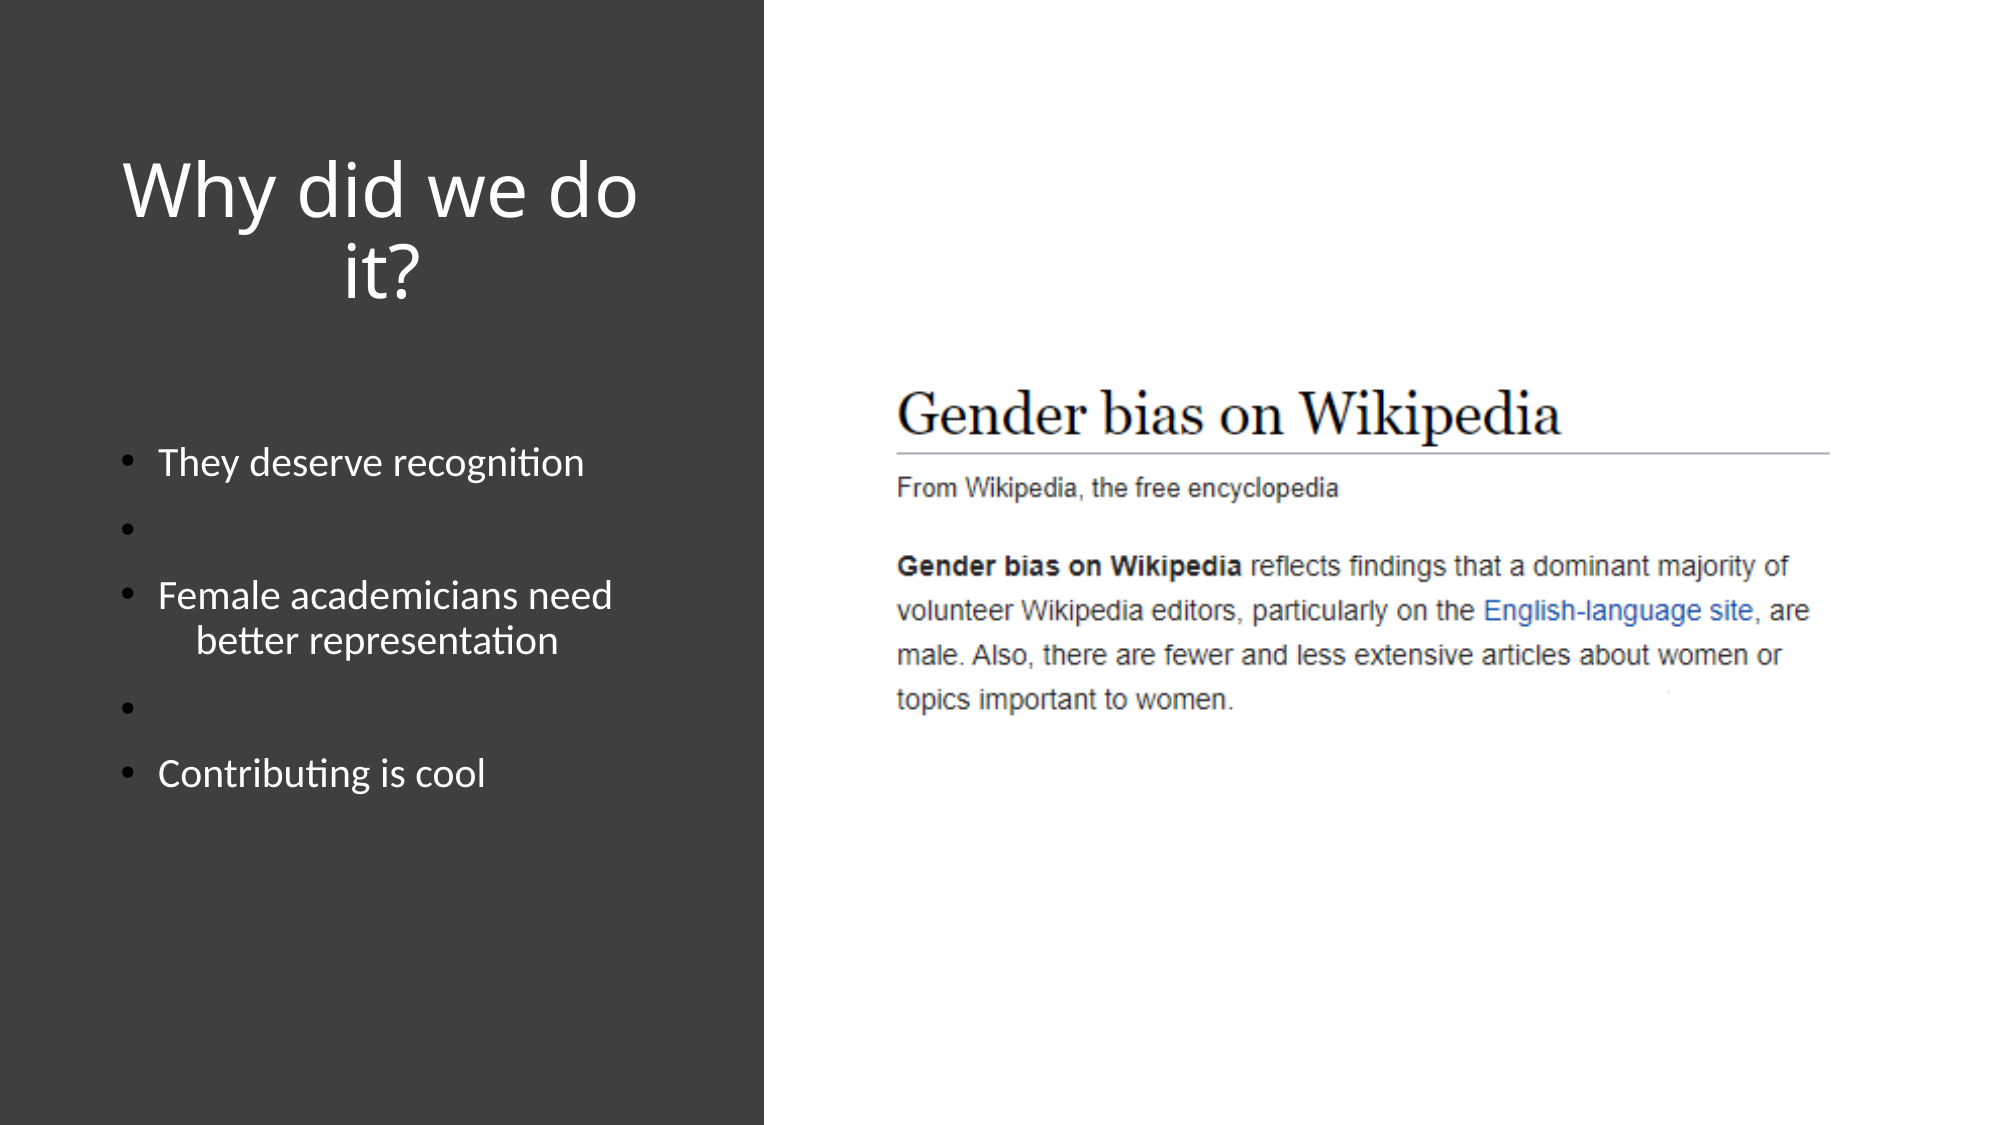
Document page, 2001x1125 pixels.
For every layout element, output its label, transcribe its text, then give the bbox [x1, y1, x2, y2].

picture [869, 368, 1895, 730]
title Why did we do it? [105, 102, 658, 366]
text_box [0, 0, 764, 1125]
list They deserve recognition Female academicians need better representation Contributing is cool [105, 432, 658, 994]
